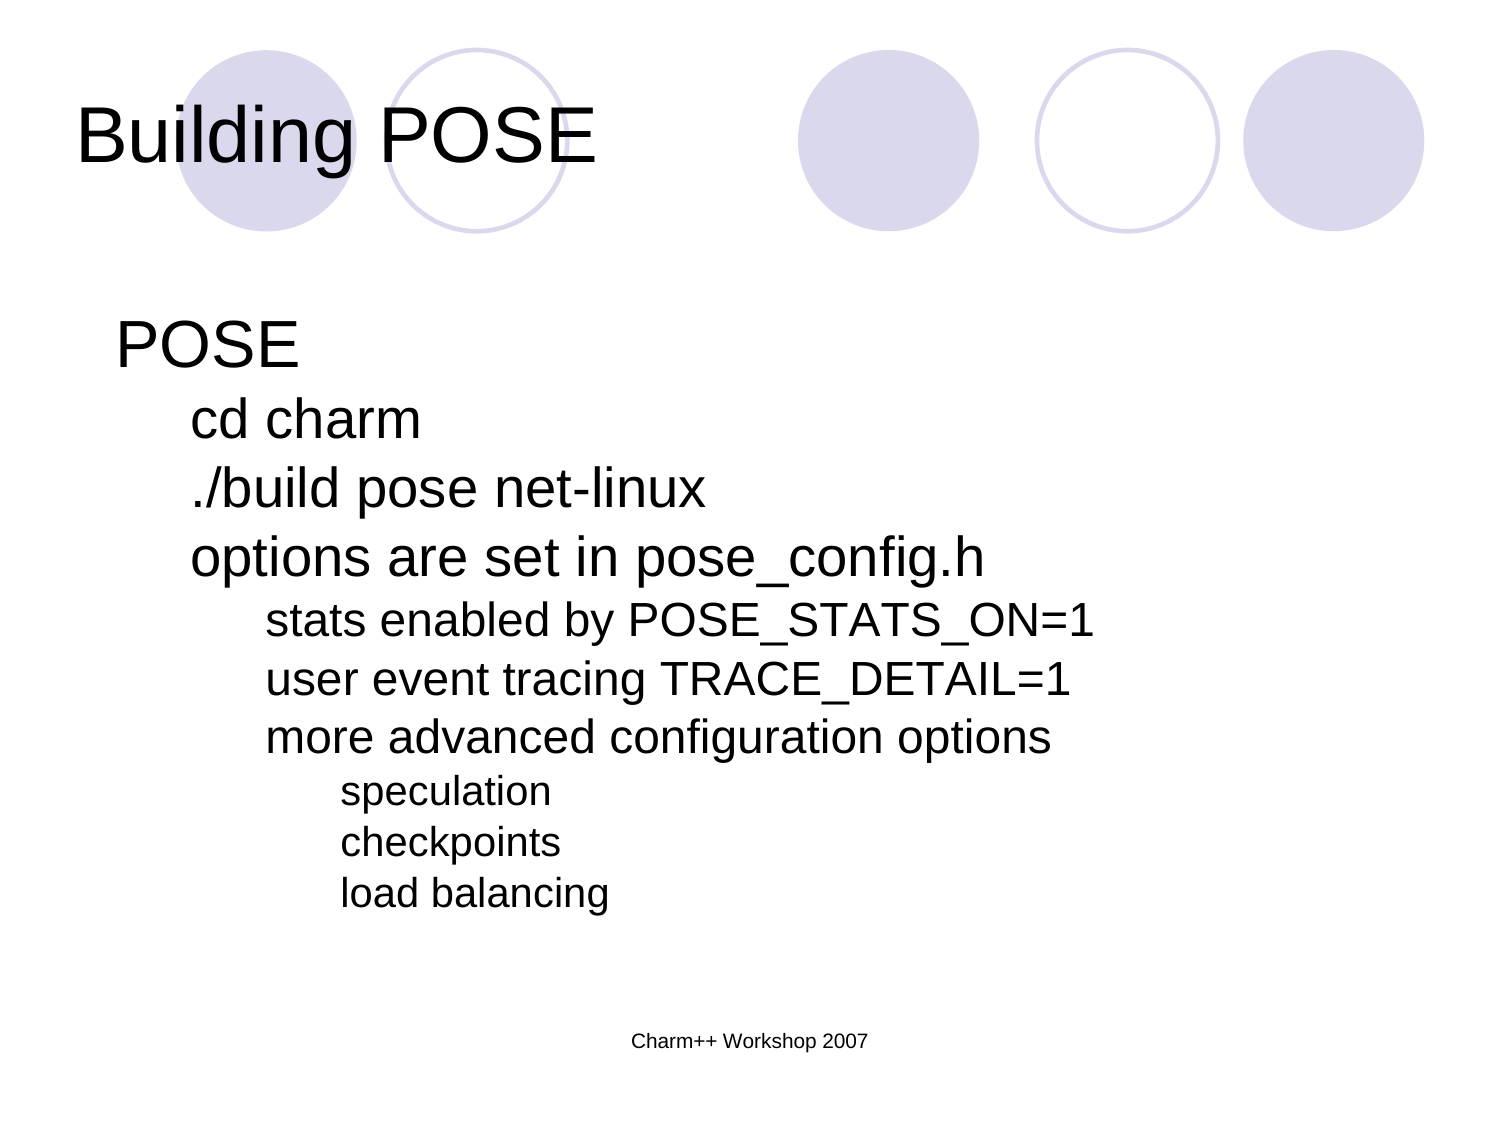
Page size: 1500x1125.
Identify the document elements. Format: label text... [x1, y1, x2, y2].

title Building POSE [75, 45, 1426, 233]
list POSE cd charm ./build pose net-linux options are set in pose_config.h stats enabled by POSE_STATS_ON=1 user event tracing TRACE_DETAIL=1 more advanced configuration options speculation checkpoints load balancing [115, 315, 1397, 1044]
